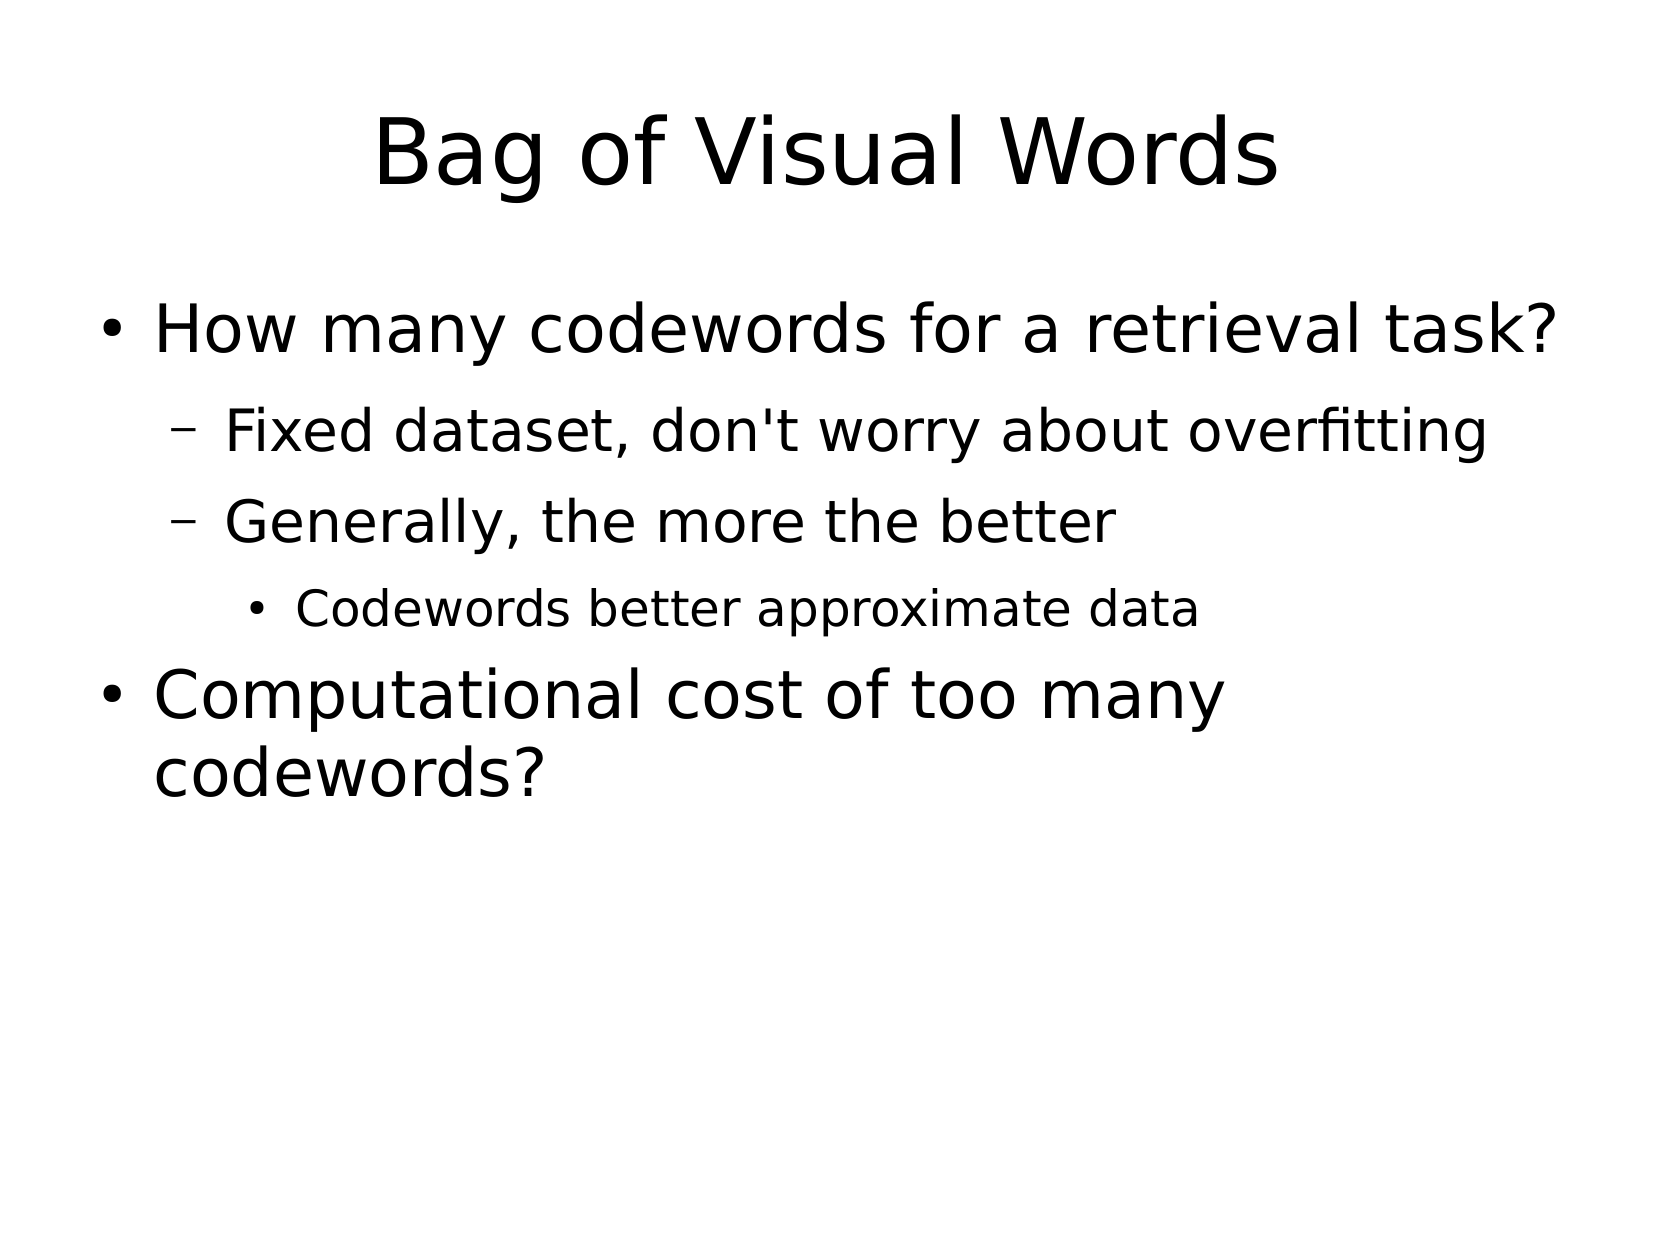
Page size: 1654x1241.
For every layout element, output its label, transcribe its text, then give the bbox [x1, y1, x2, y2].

title Bag of Visual Words [82, 49, 1571, 257]
list How many codewords for a retrieval task? Fixed dataset, don't worry about overfitting Generally, the more the better Codewords better approximate data Computational cost of too many codewords? [82, 290, 1571, 1010]
